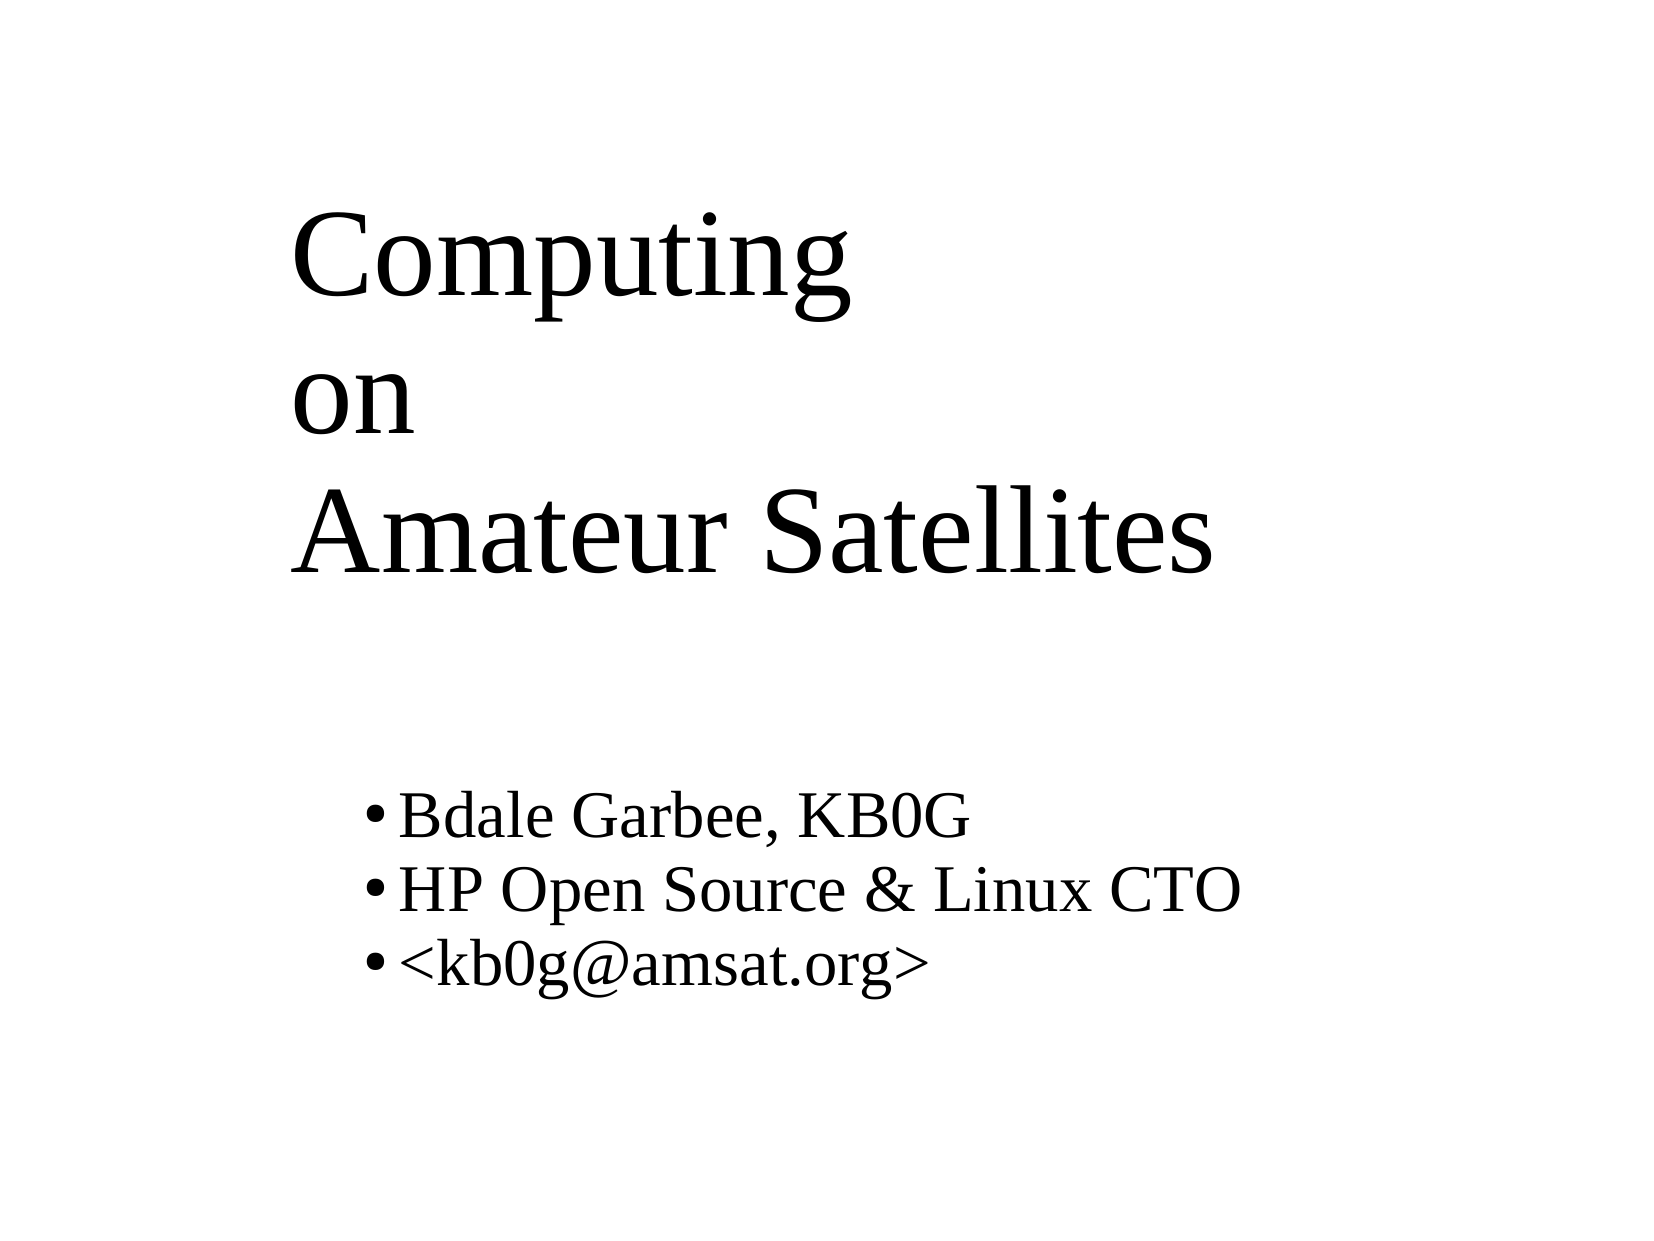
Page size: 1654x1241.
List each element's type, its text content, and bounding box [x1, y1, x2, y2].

subtitle Bdale Garbee, KB0G HP Open Source & Linux CTO <kb0g@amsat.org> [292, 571, 1654, 1208]
title Computing on Amateur Satellites [290, 183, 1429, 600]
